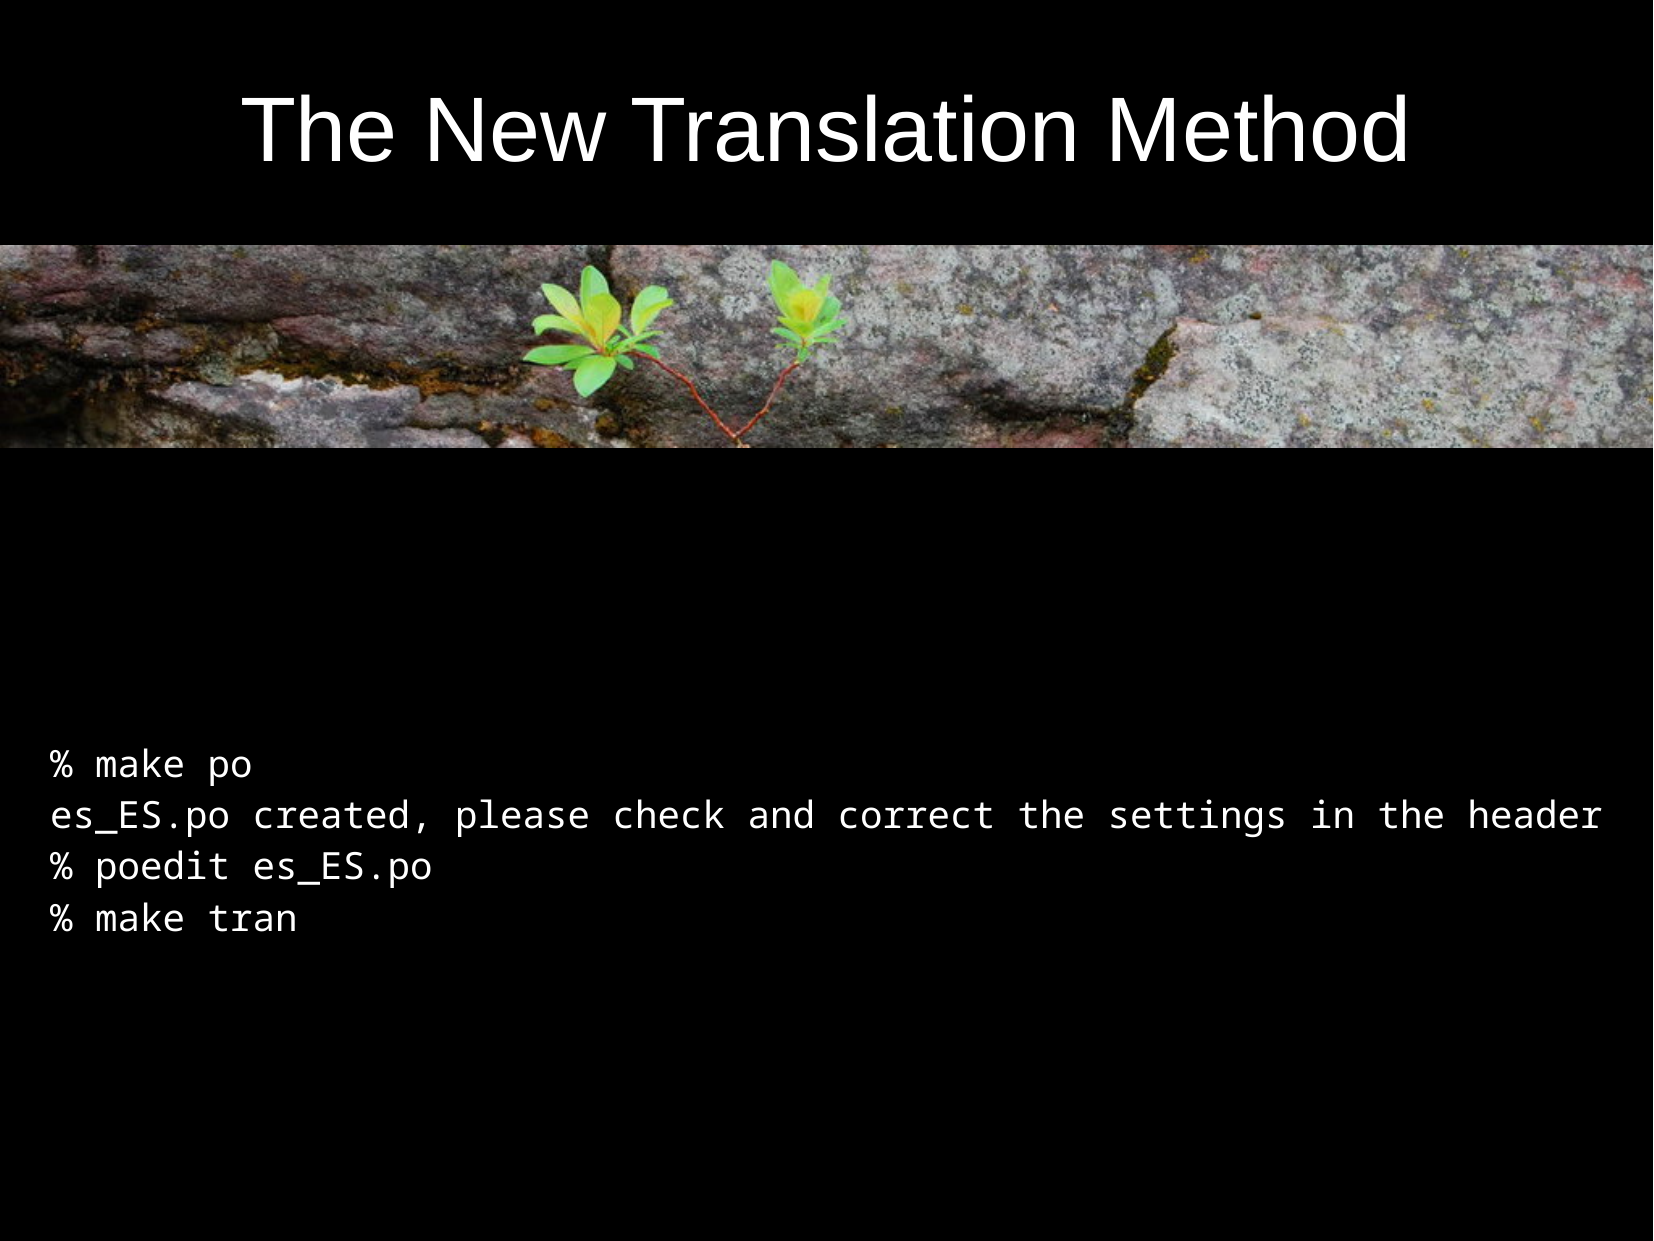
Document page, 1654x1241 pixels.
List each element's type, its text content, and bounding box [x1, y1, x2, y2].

title The New Translation Method [82, 49, 1571, 211]
picture [0, 245, 1653, 448]
text_box % make po es_ES.po created, please check and correct the settings in the header % poedit es_ES.po % make tran [42, 480, 1611, 1201]
